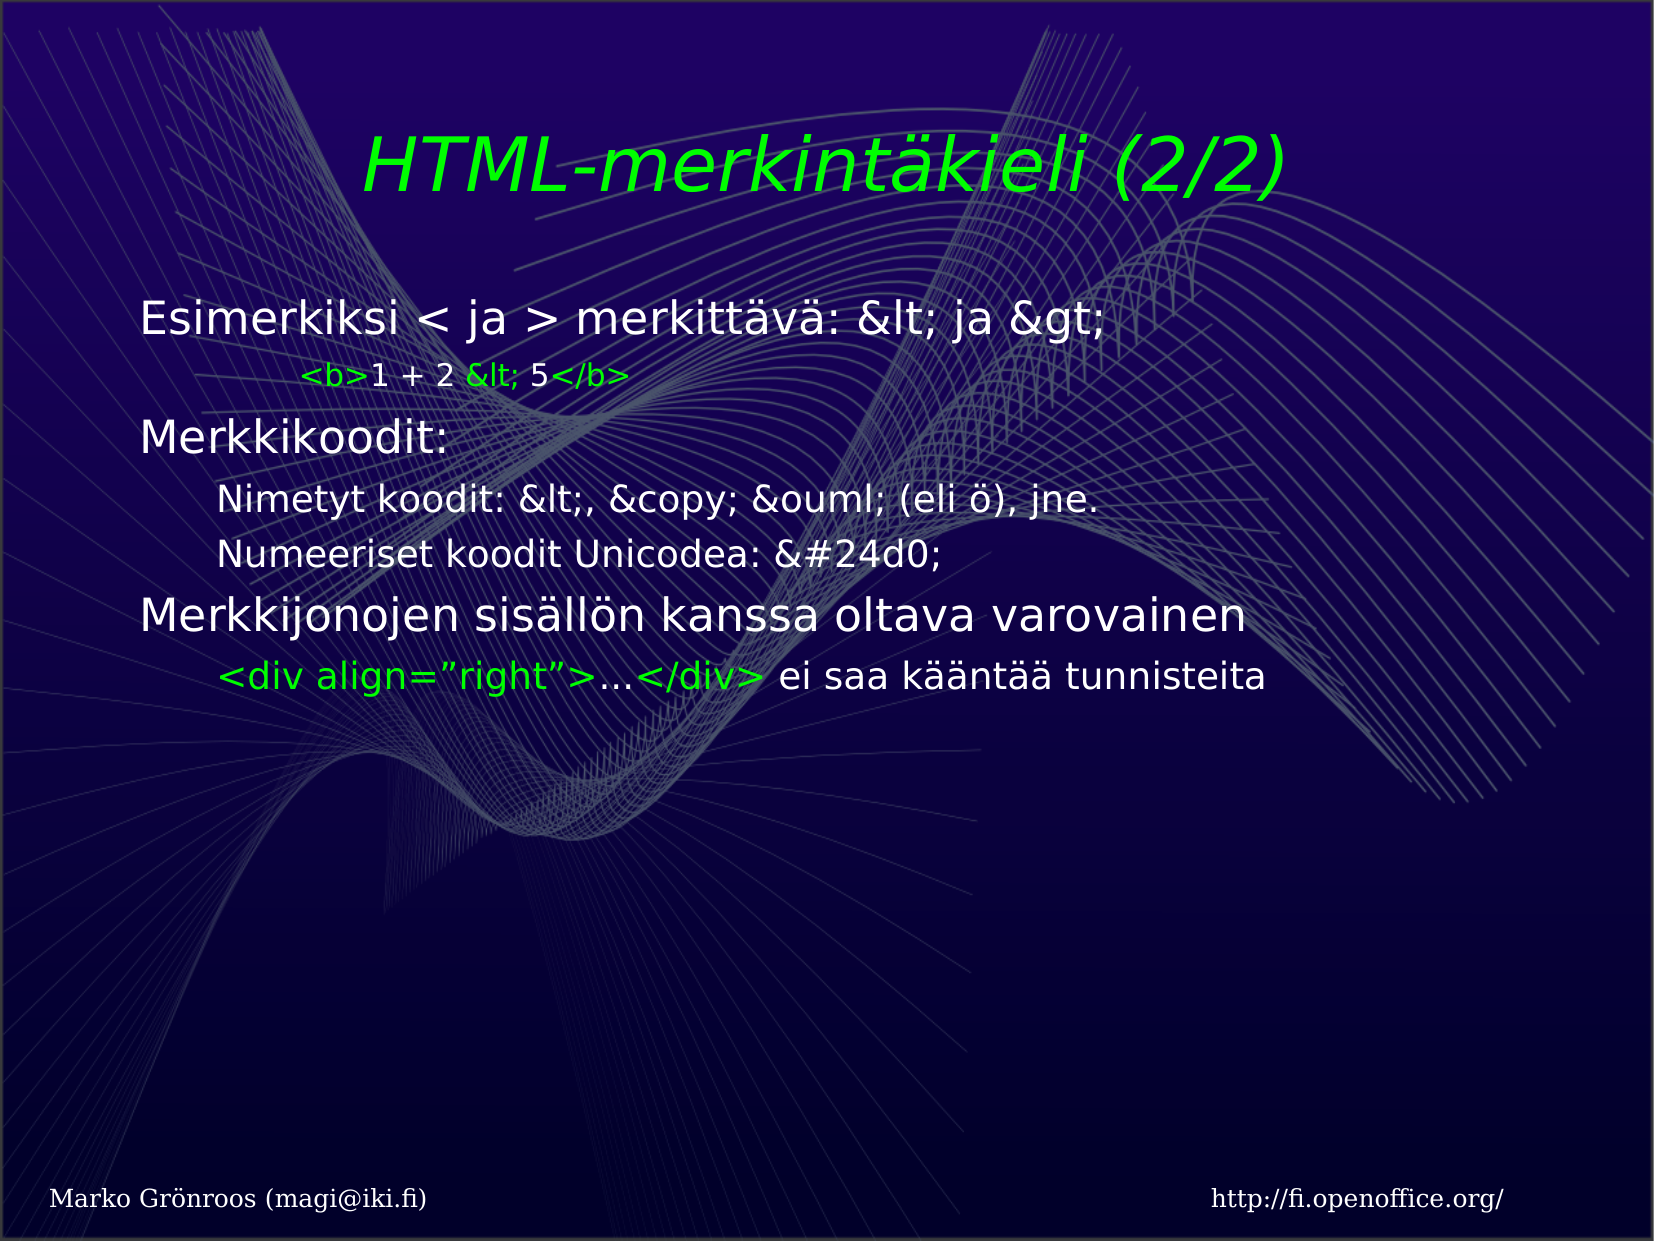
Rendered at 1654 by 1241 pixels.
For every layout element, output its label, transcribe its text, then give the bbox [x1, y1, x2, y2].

list Esimerkiksi < ja > merkittävä: &lt; ja &gt; <b>1 + 2 &lt; 5</b> Merkkikoodit: Nimetyt koodit: &lt;, &copy; &ouml; (eli ö), jne. Numeeriset koodit Unicodea: &#24d0; Merkkijonojen sisällön kanssa oltava varovainen <div align=”right”>...</div> ei saa kääntää tunnisteita [121, 291, 1534, 1166]
picture [0, 0, 1654, 1241]
title HTML-merkintäkieli (2/2) [121, 61, 1534, 269]
